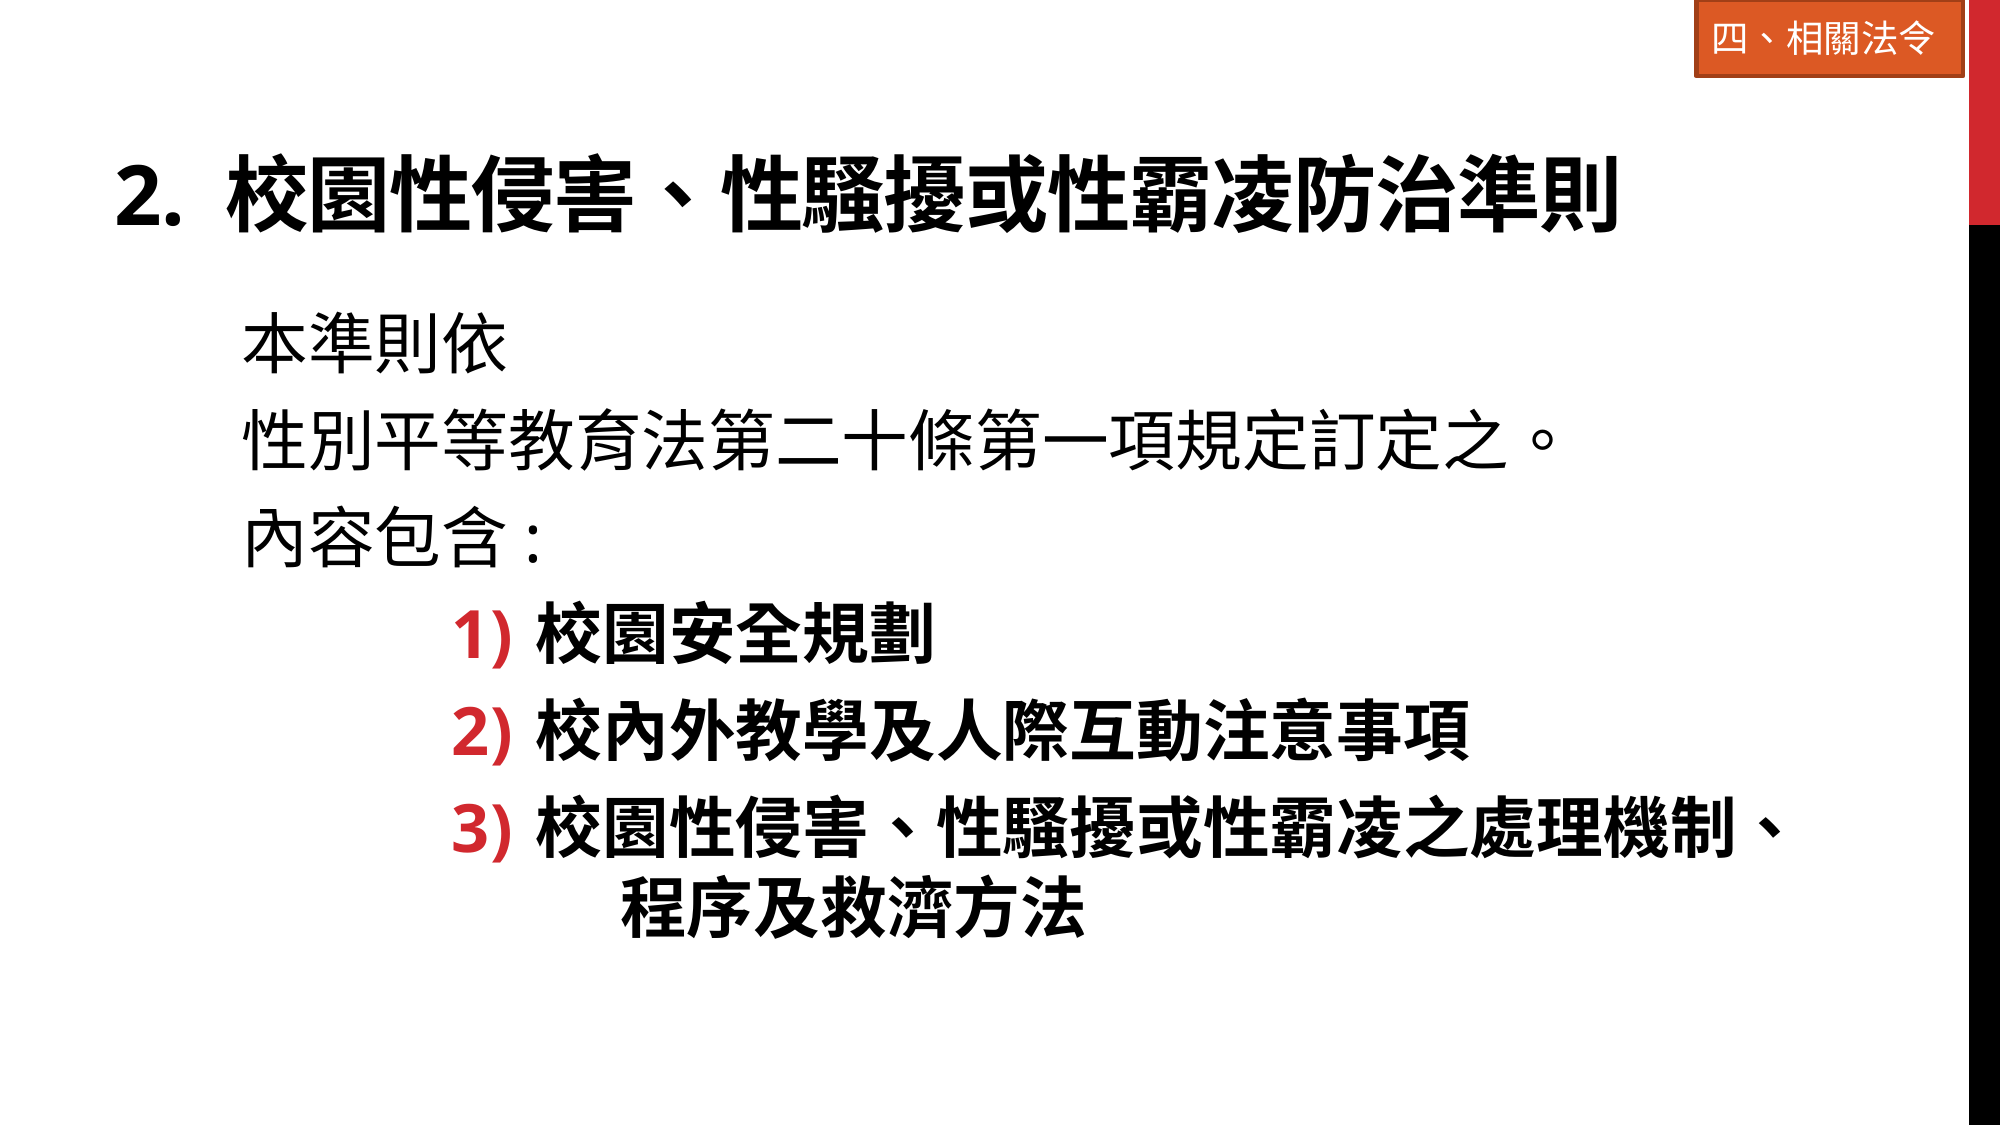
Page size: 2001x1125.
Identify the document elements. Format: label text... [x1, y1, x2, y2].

title 2. 校園性侵害、性騷擾或性霸凌防治準則 [99, 25, 1671, 251]
list 本準則依 性別平等教育法第二十條第一項規定訂定之。 內容包含: 校園安全規劃 校內外教學及人際互動注意事項 校園性侵害、性騷擾或性霸凌之處理機制、程序及救濟方法 [136, 294, 1885, 1012]
text_box 四、相關法令 [1696, 0, 1963, 76]
